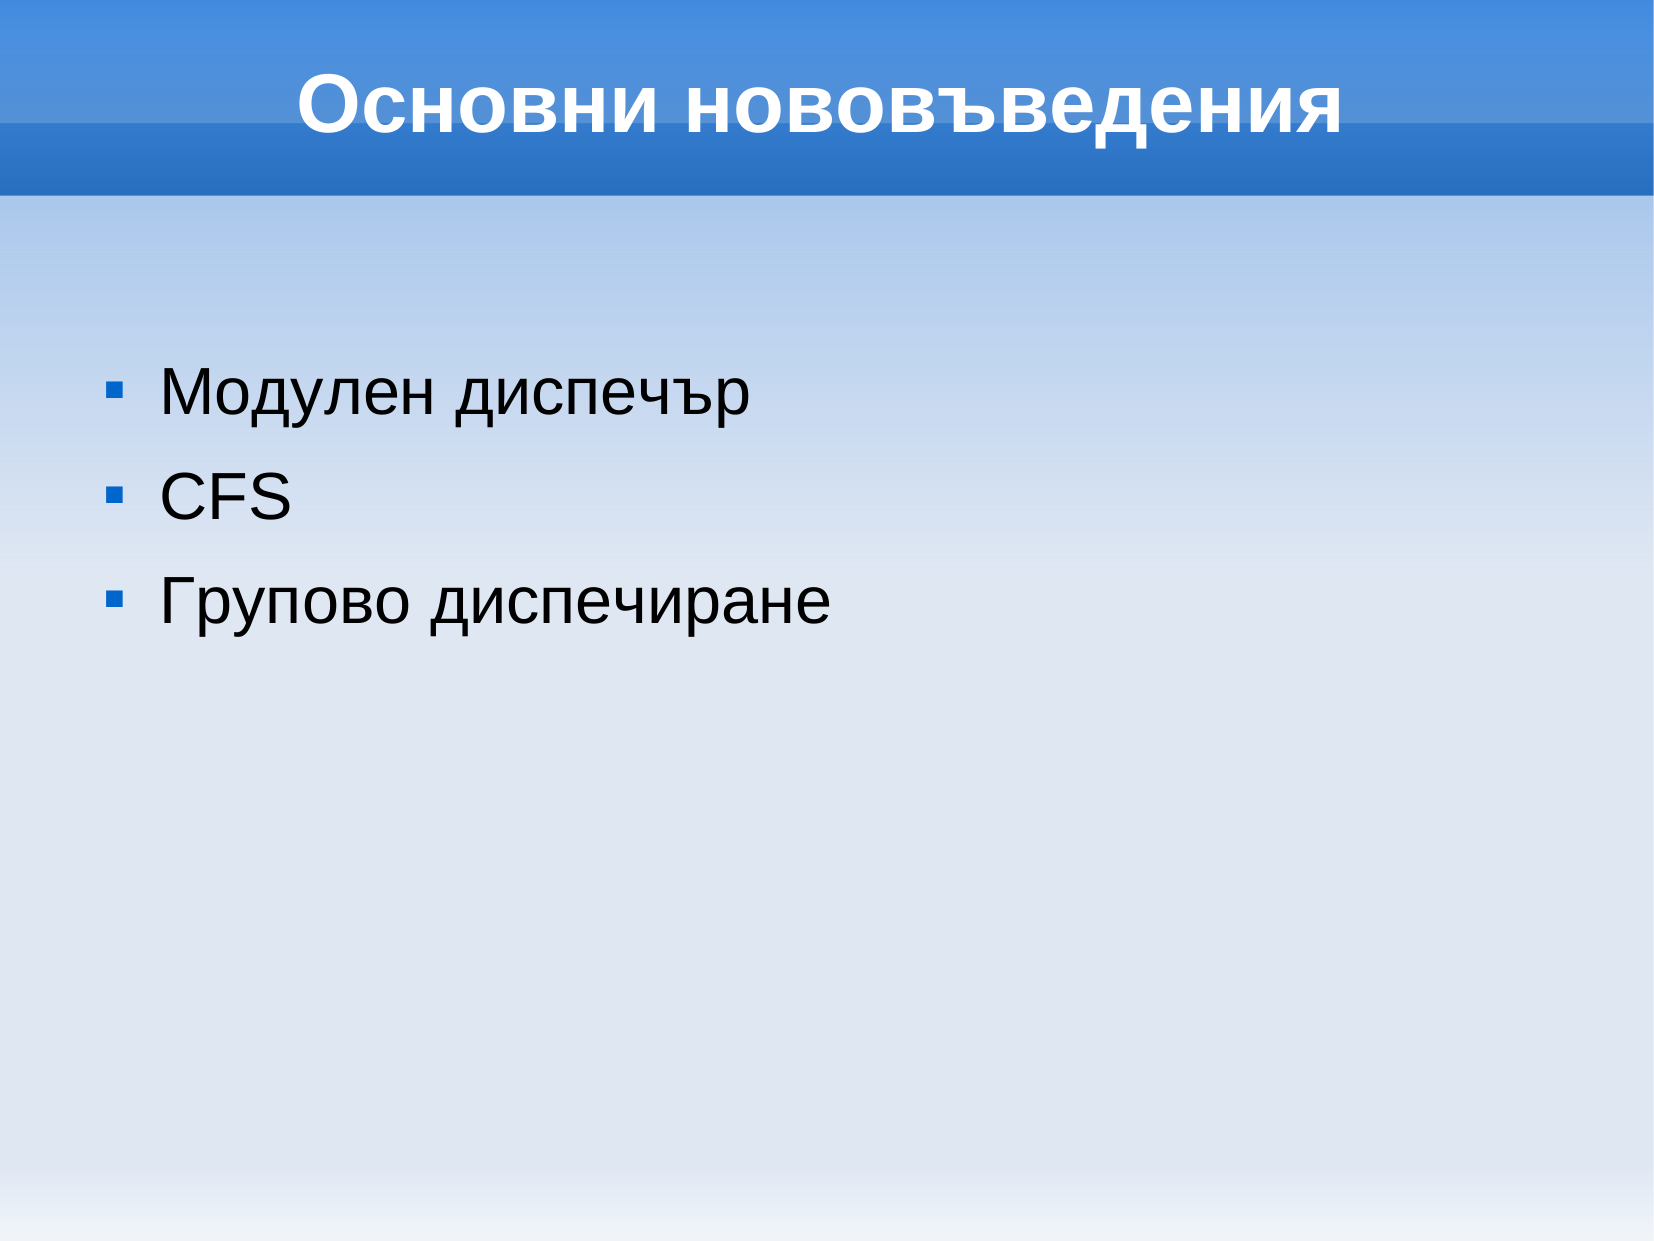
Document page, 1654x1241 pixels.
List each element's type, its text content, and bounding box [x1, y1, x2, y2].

list Модулен диспечър CFS Групово диспечиране [88, 354, 1577, 685]
title Основни нововъведения [76, 7, 1565, 200]
picture [0, 0, 1654, 1241]
